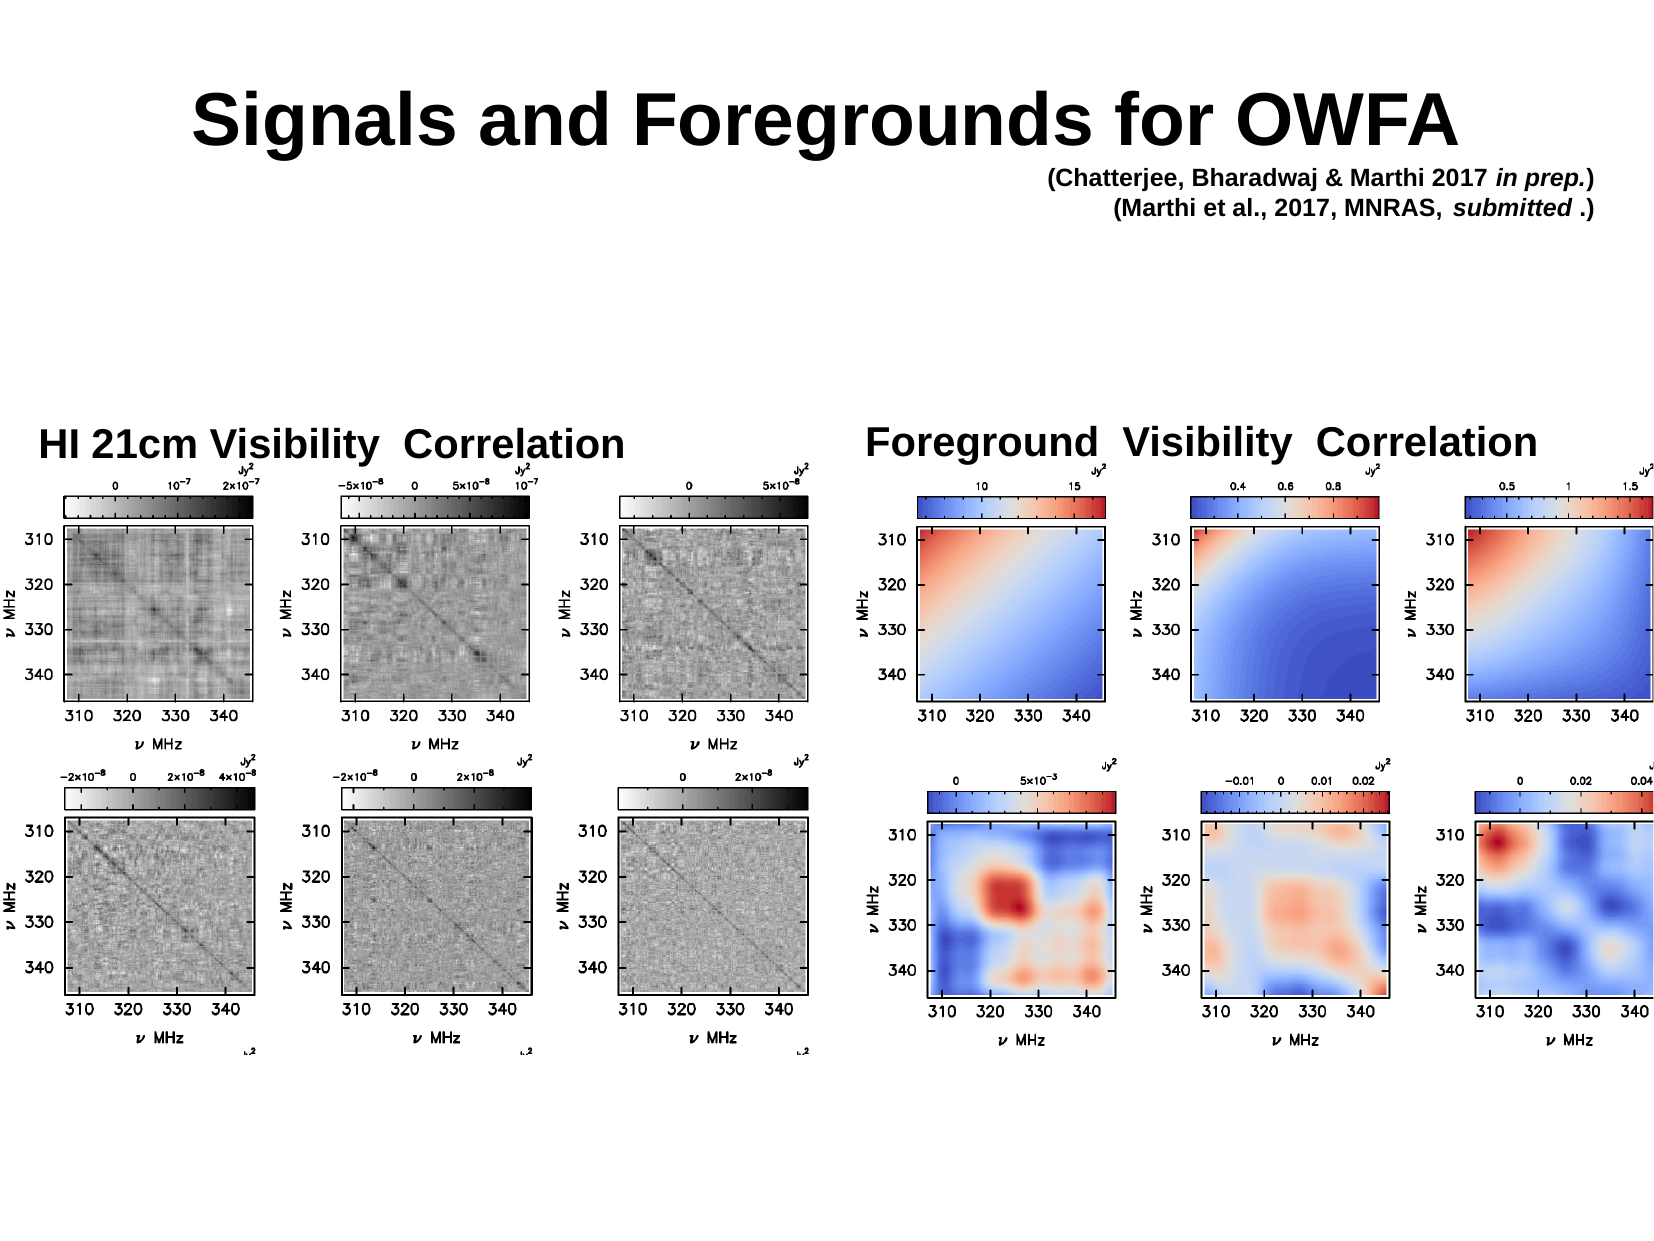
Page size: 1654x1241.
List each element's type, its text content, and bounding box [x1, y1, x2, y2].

picture [864, 755, 1654, 1052]
title (Chatterjee, Bharadwaj & Marthi 2017 in prep.) (Marthi et al., 2017, MNRAS, submitted .) [330, 138, 1595, 237]
text_box HI 21cm Visibility Correlation [23, 413, 827, 475]
text_box Foreground Visibility Correlation [850, 411, 1654, 473]
picture [1, 460, 839, 1055]
picture [853, 473, 1654, 733]
title Signals and Foregrounds for OWFA [82, 49, 1571, 189]
